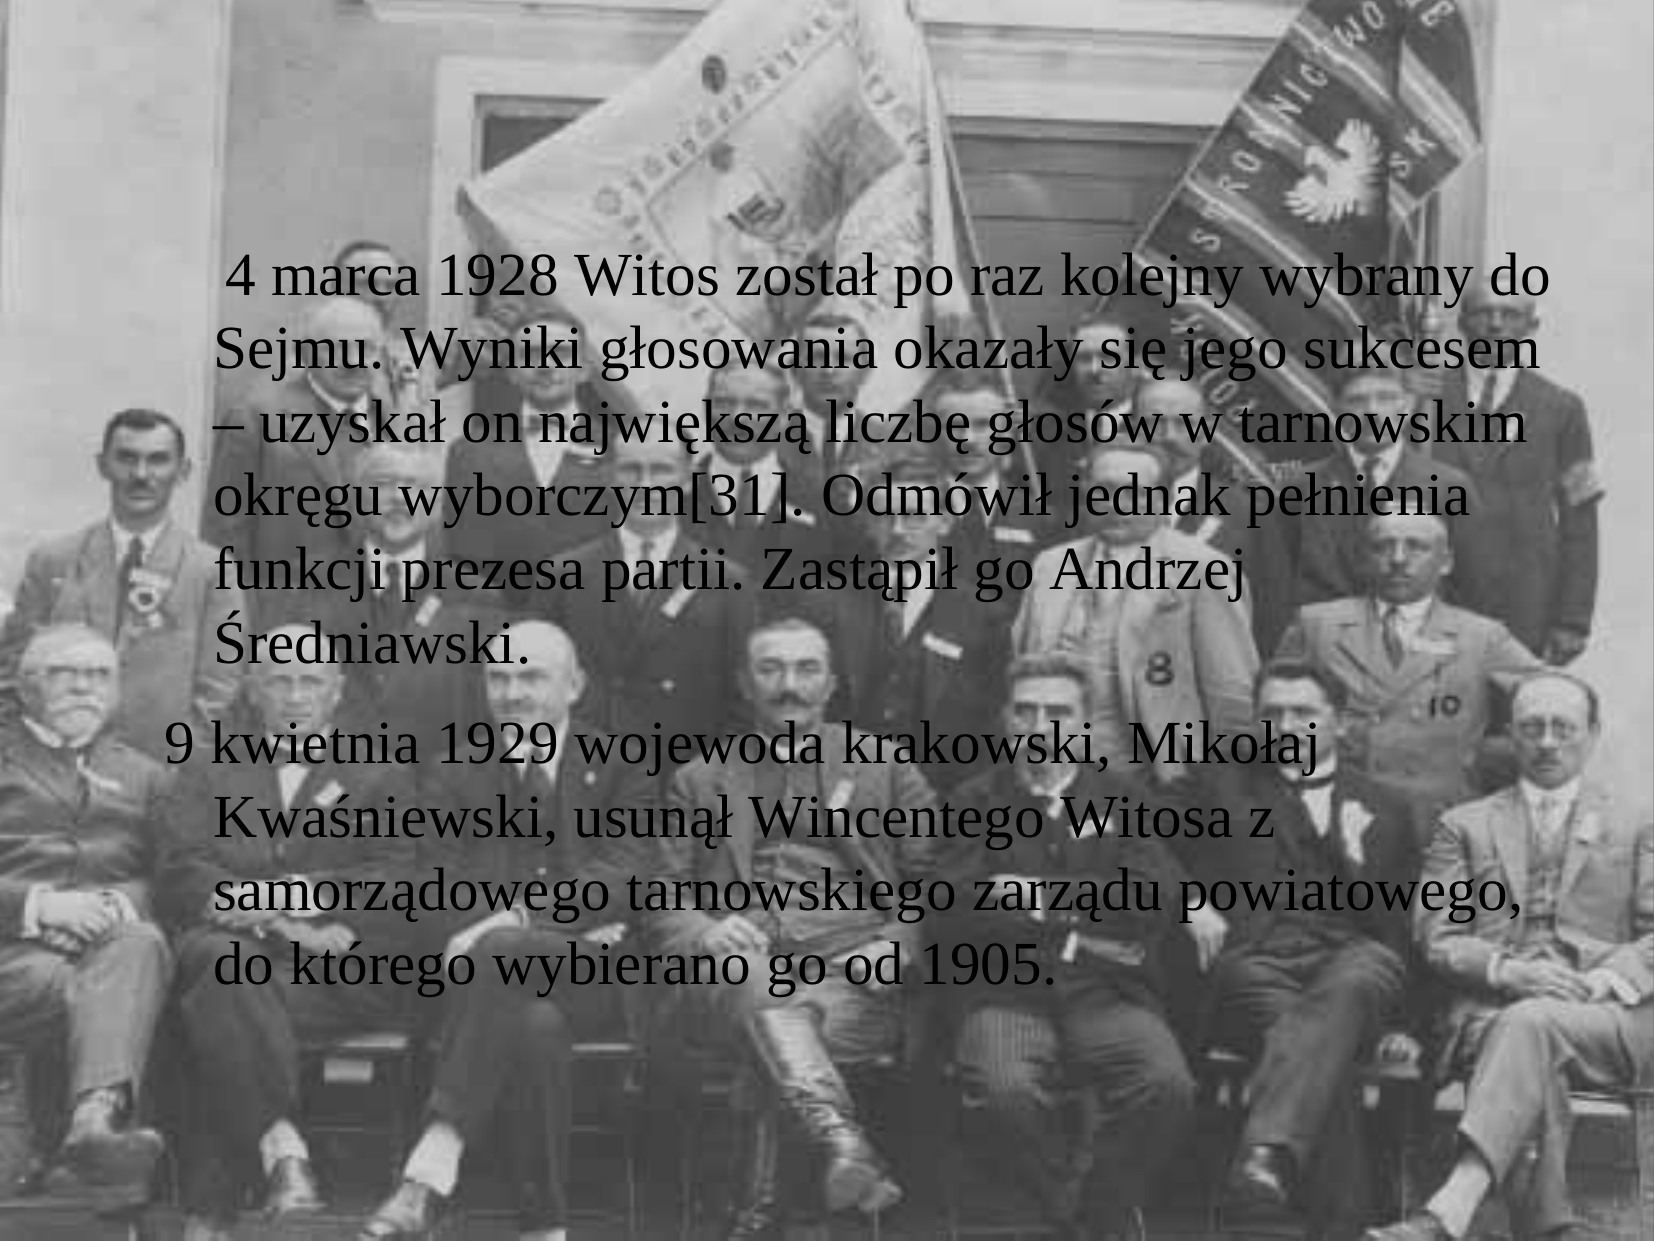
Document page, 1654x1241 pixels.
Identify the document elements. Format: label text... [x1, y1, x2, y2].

list 4 marca 1928 Witos został po raz kolejny wybrany do Sejmu. Wyniki głosowania okazały się jego sukcesem – uzyskał on największą liczbę głosów w tarnowskim okręgu wyborczym[31]. Odmówił jednak pełnienia funkcji prezesa partii. Zastąpił go Andrzej Średniawski. 9 kwietnia 1929 wojewoda krakowski, Mikołaj Kwaśniewski, usunął Wincentego Witosa z samorządowego tarnowskiego zarządu powiatowego, do którego wybierano go od 1905. [82, 233, 1571, 1004]
picture [0, 0, 1654, 1241]
